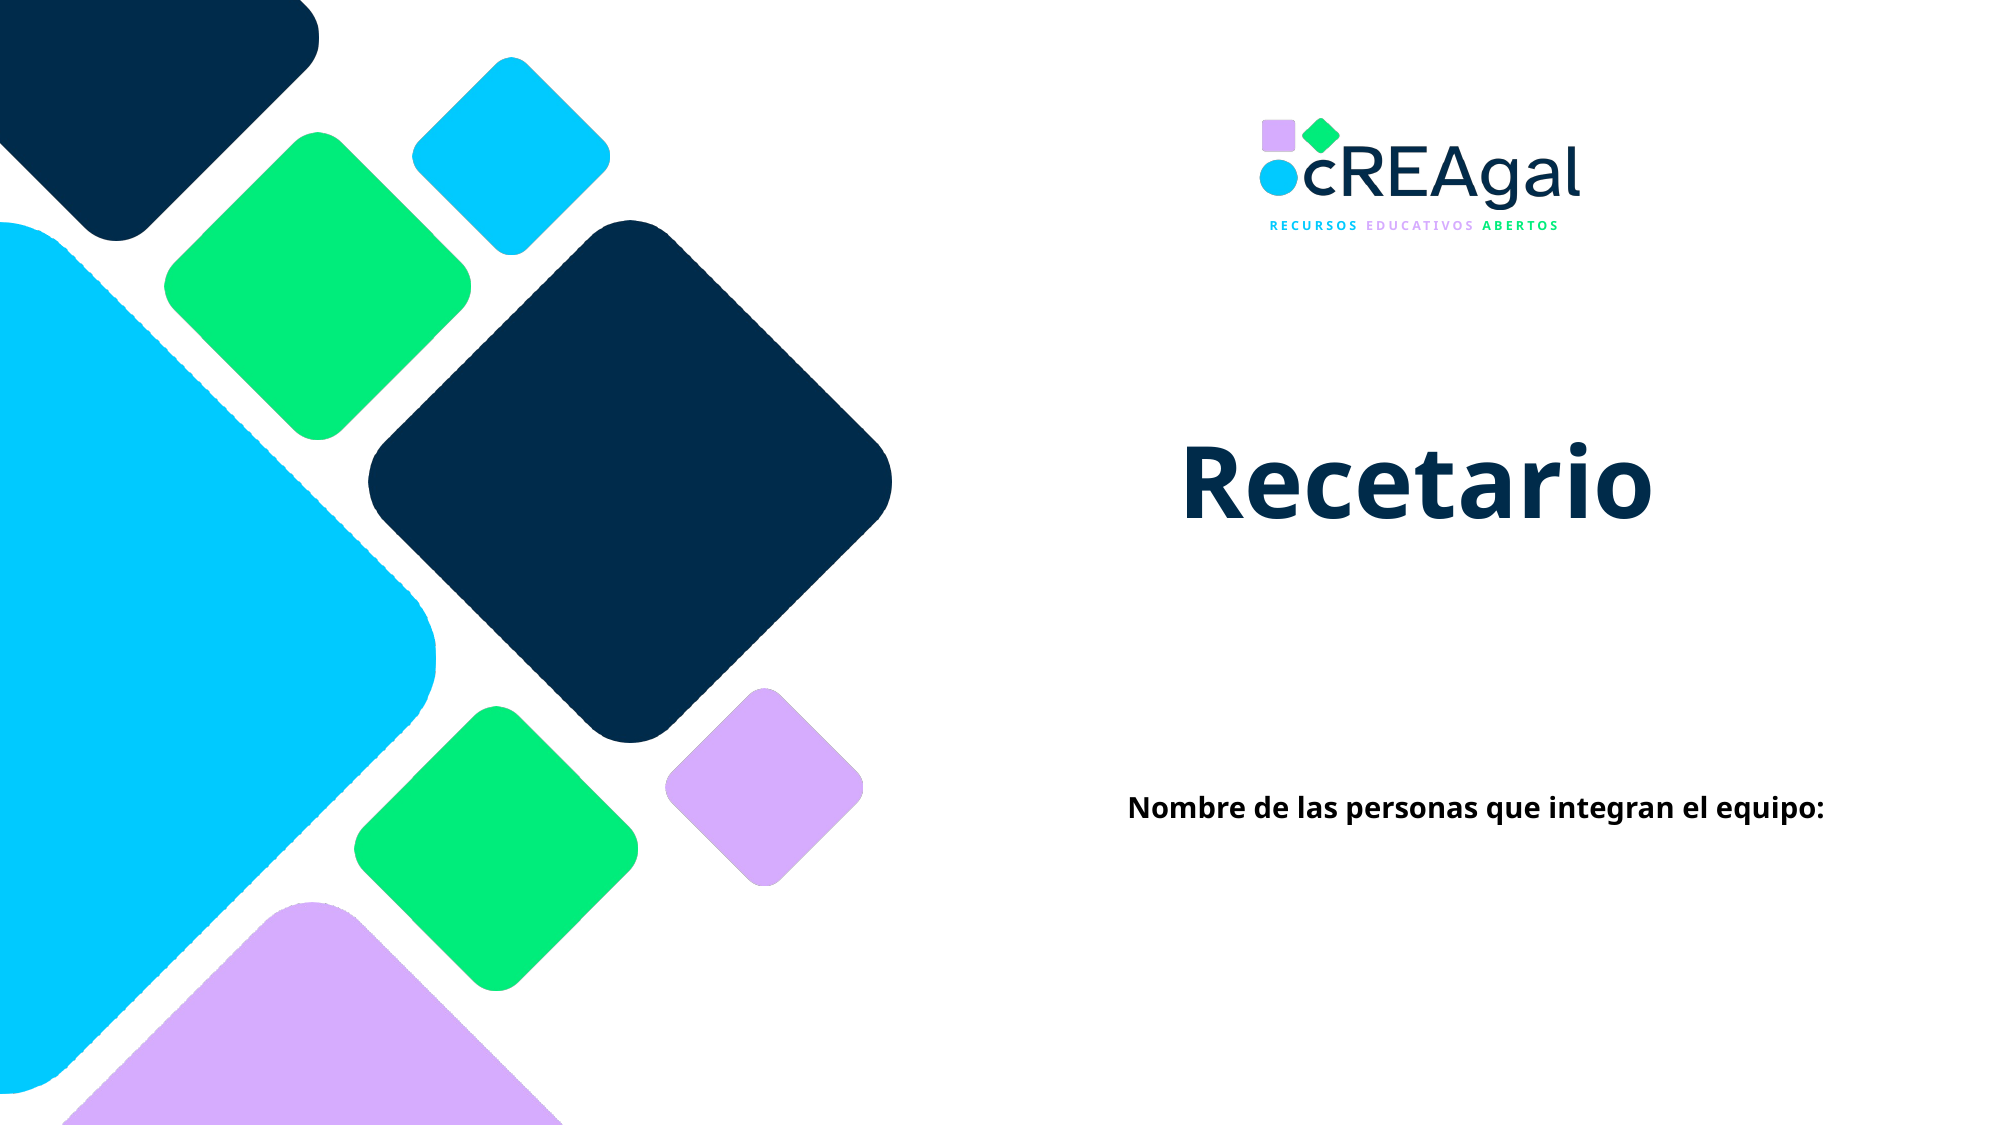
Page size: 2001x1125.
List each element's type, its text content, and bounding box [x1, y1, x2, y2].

picture [0, 0, 892, 1125]
picture [515, 57, 610, 149]
text_box Nombre de las personas que integran el equipo: [1092, 738, 1861, 916]
title Recetario [974, 293, 1861, 666]
picture [1259, 118, 1580, 210]
